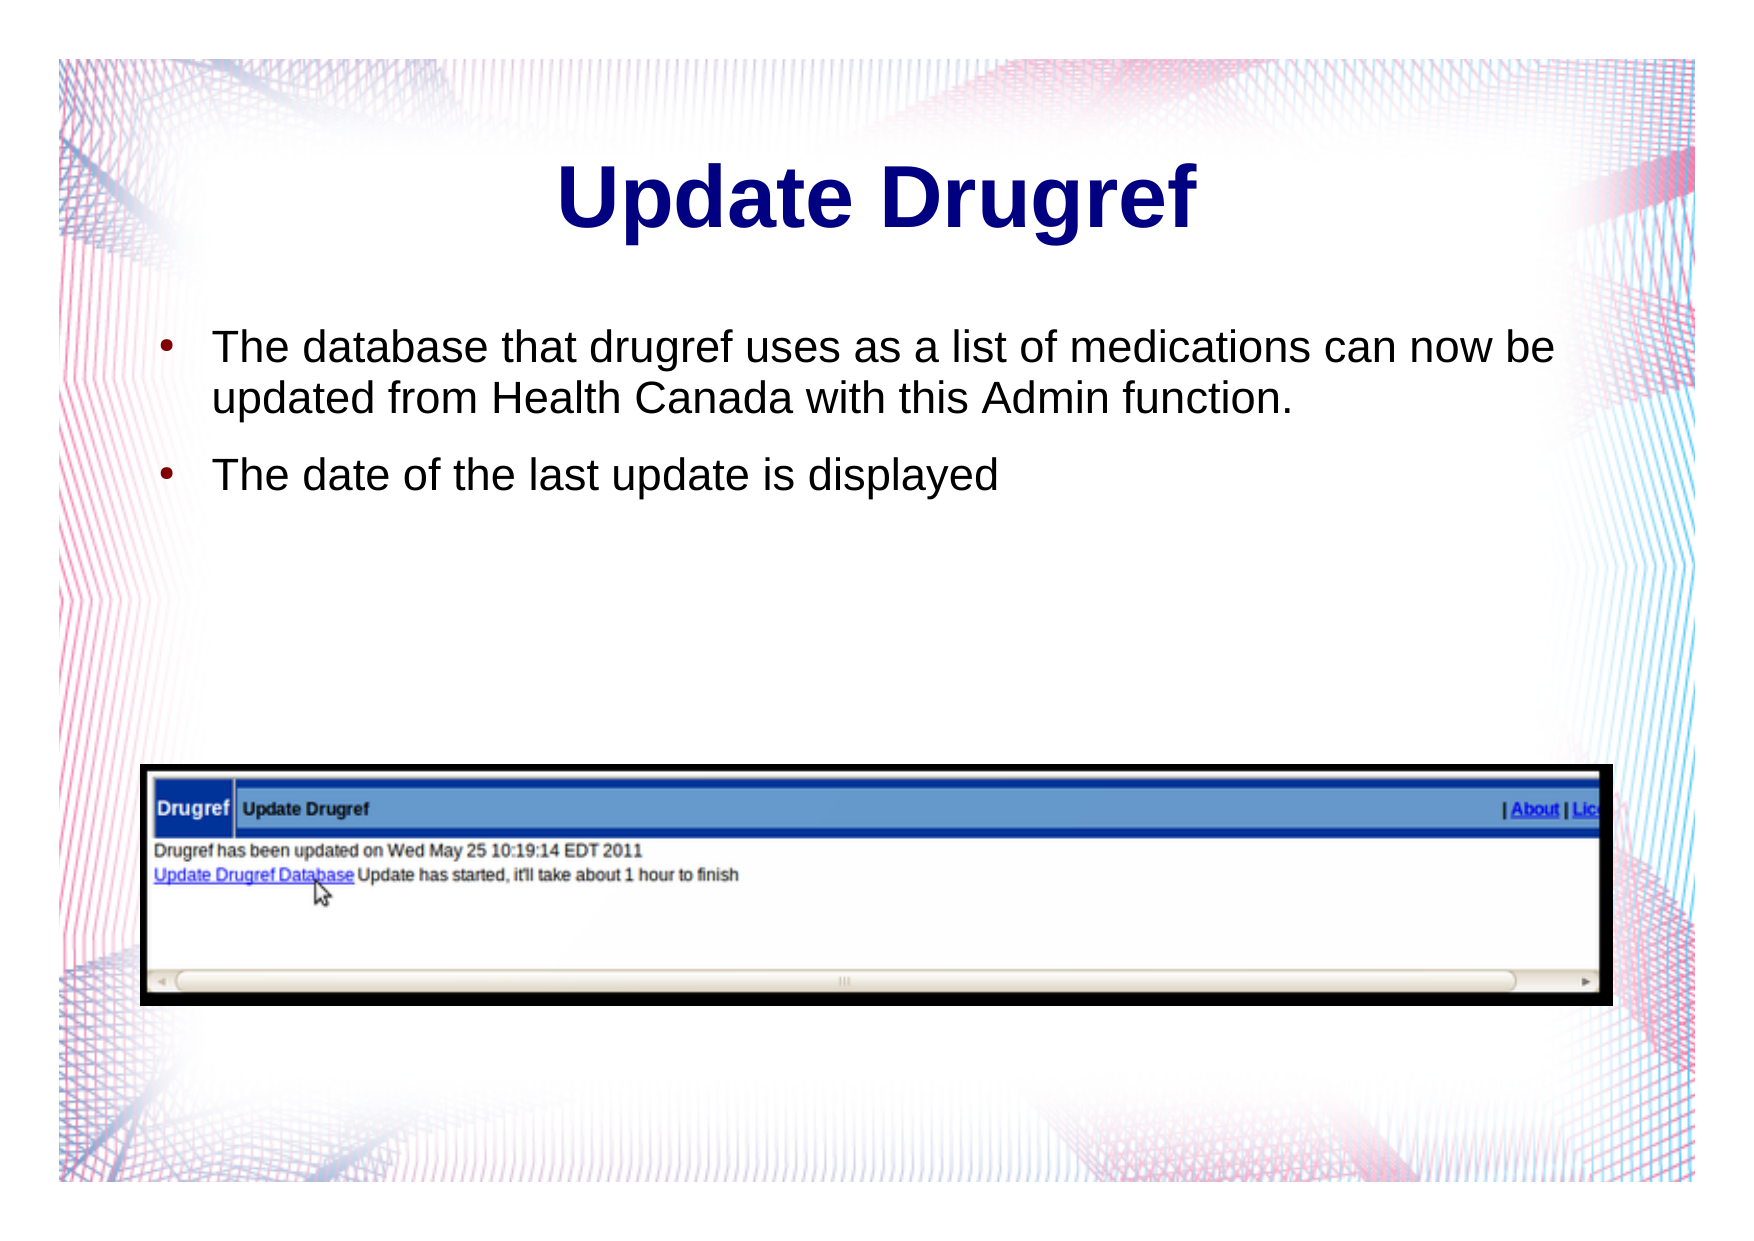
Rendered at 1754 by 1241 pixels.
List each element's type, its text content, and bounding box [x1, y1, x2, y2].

title Update Drugref [140, 103, 1614, 292]
picture [59, 59, 1695, 1182]
list The database that drugref uses as a list of medications can now be updated from Health Canada with this Admin function. The date of the last update is displayed [140, 321, 1614, 675]
